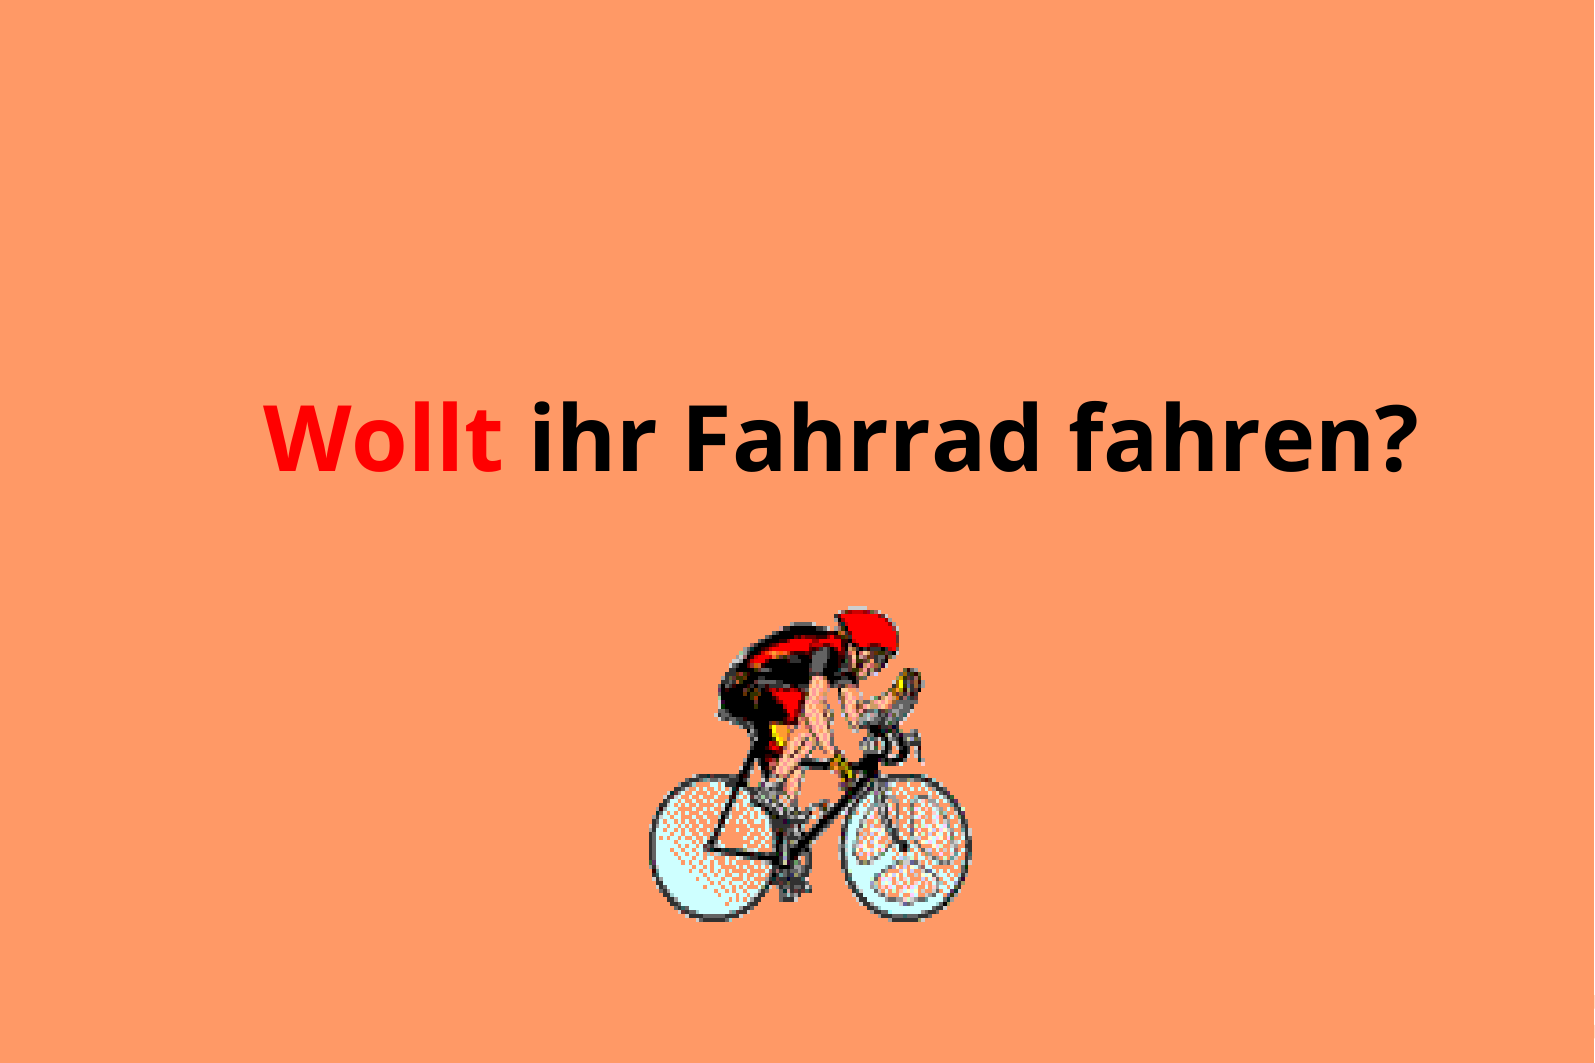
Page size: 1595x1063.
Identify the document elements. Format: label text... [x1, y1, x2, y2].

picture [620, 590, 998, 939]
subtitle Wollt ihr Fahrrad fahren? [147, 29, 1536, 842]
